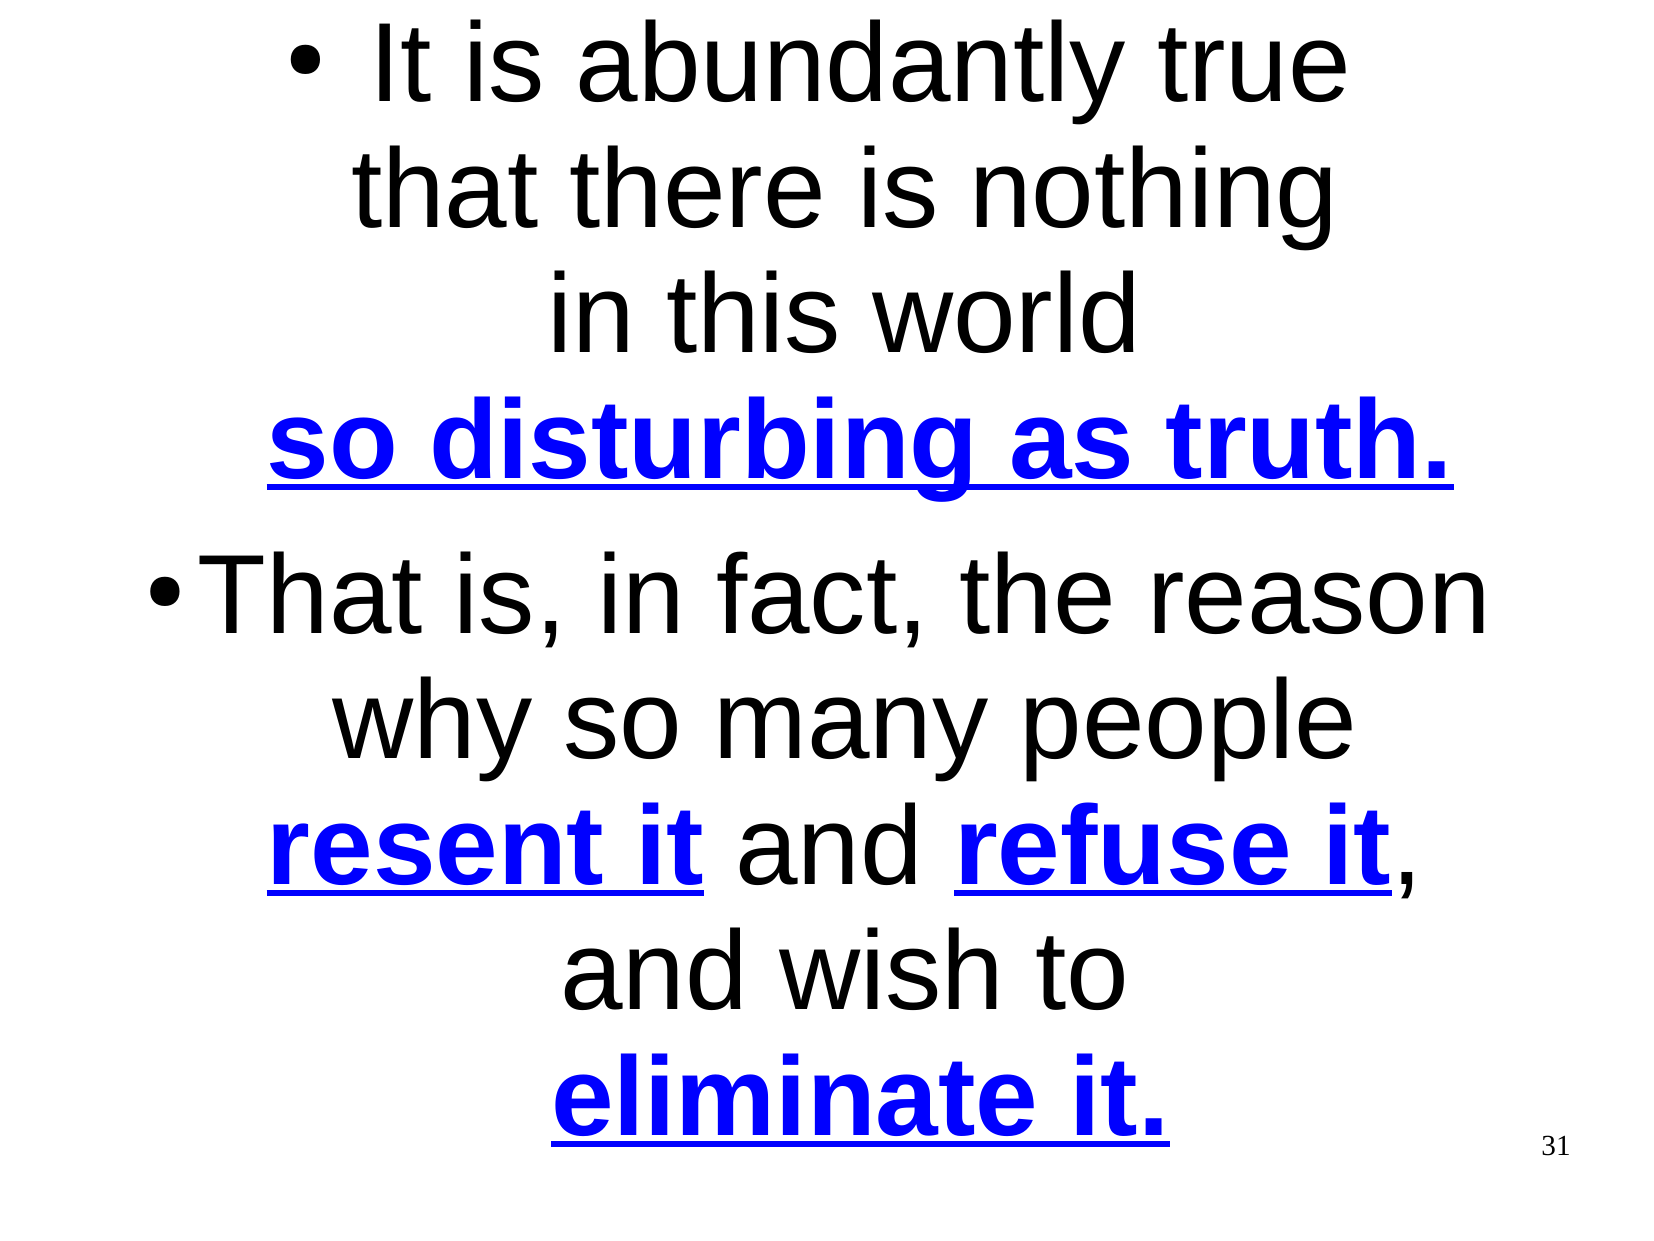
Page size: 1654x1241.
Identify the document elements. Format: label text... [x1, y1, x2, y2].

list It is abundantly true that there is nothing in this world so disturbing as truth. That is, in fact, the reason why so many people resent it and refuse it, and wish to eliminate it. [0, 0, 1651, 1238]
